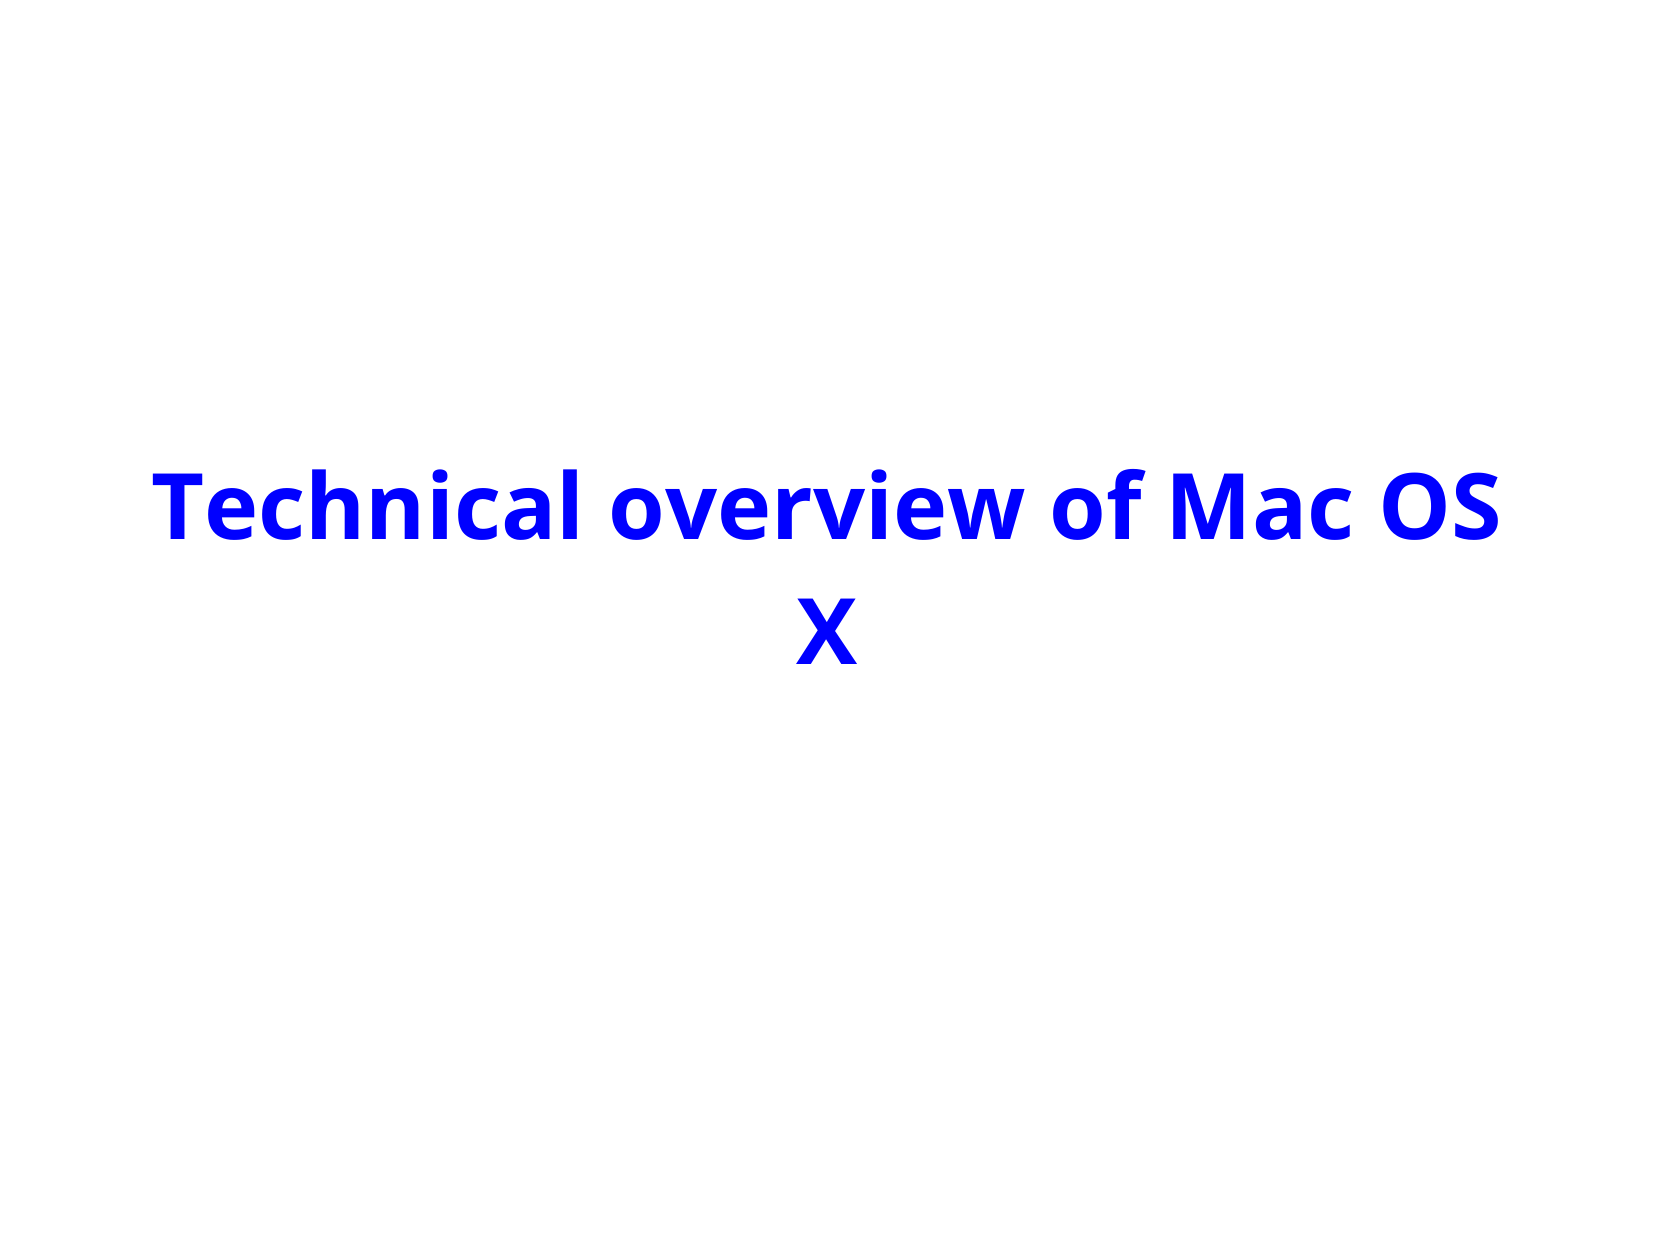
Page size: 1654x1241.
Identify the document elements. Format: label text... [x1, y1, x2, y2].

title Technical overview of Mac OS X [121, 463, 1534, 671]
